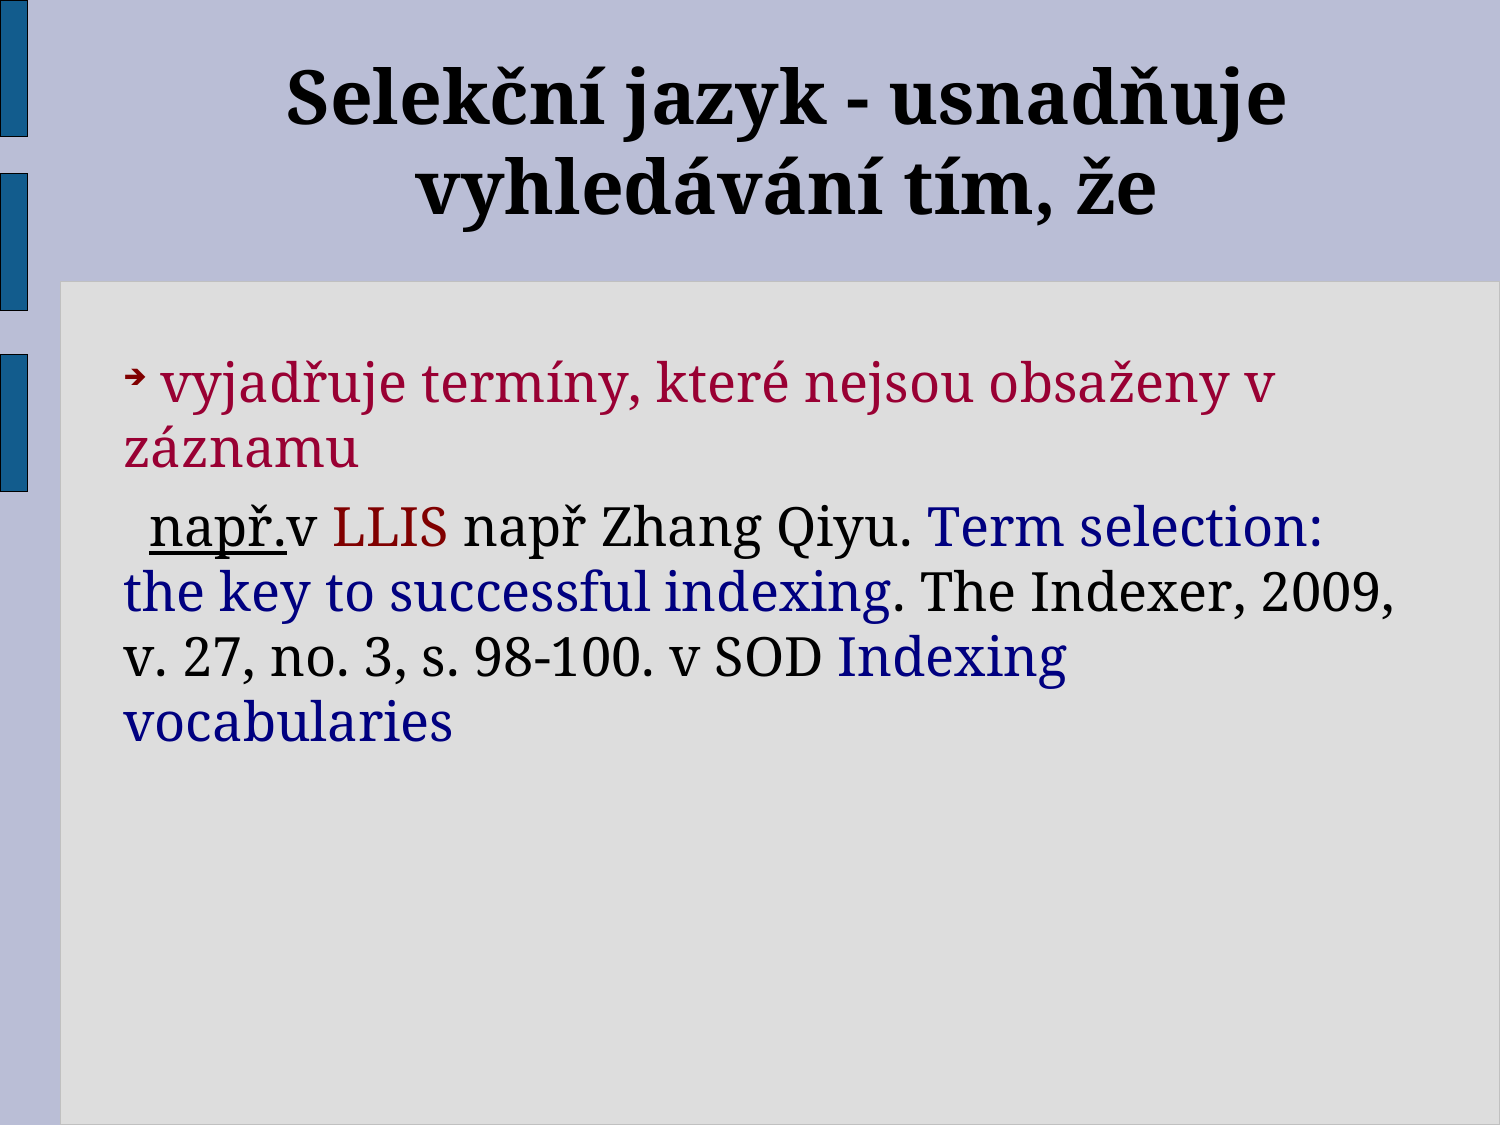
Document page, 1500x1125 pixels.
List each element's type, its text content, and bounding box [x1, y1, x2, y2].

list vyjadřuje termíny, které nejsou obsaženy v záznamu např.v LLIS např Zhang Qiyu. Term selection: the key to successful indexing. The Indexer, 2009, v. 27, no. 3, s. 98-100. v SOD Indexing vocabularies [108, 265, 1418, 1074]
title Selekční jazyk - usnadňuje vyhledávání tím, že [150, 41, 1426, 238]
